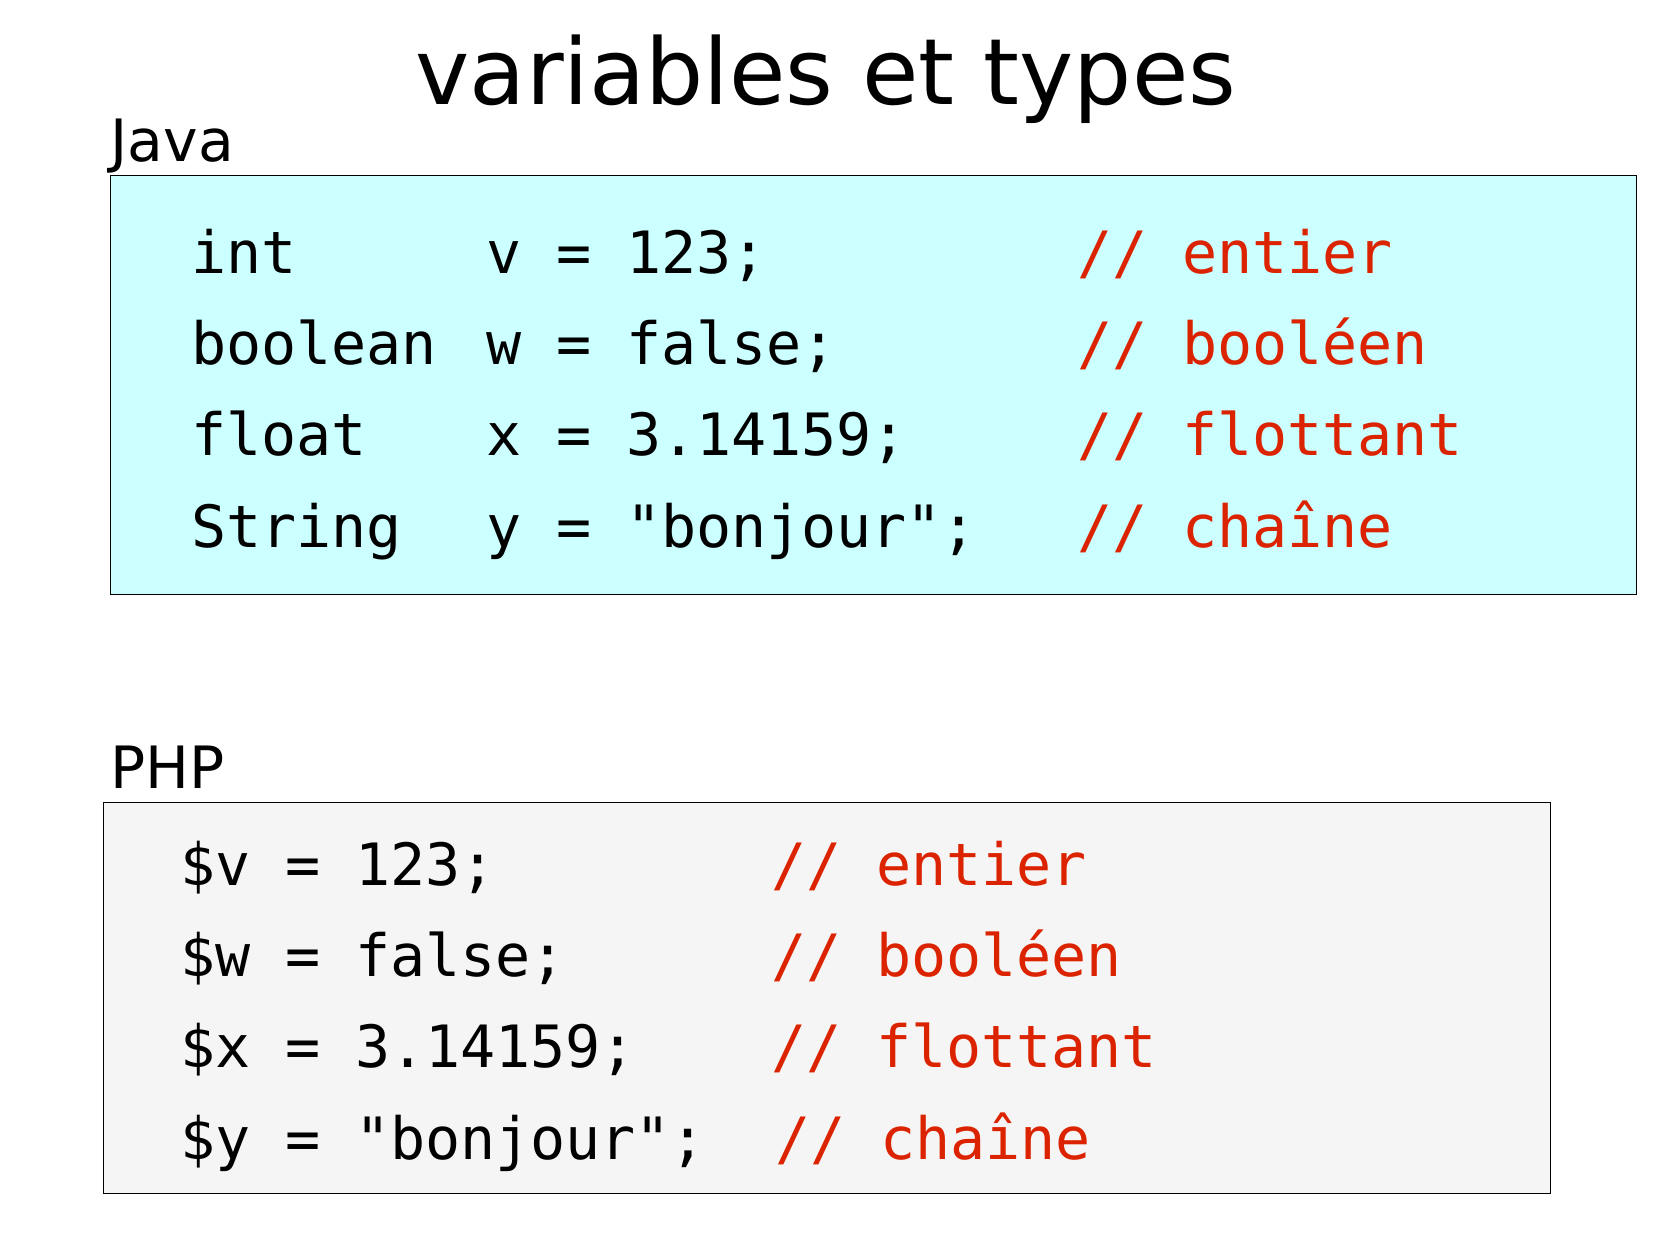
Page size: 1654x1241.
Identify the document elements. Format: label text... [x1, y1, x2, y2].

title variables et types [0, 11, 1654, 134]
text_box int v = 123; // entier boolean w = false; // booléen float x = 3.14159; // flottant String y = "bonjour"; // chaîne [191, 219, 1463, 561]
text_box $v = 123; // entier $w = false; // booléen $x = 3.14159; // flottant $y = "bonjour"; // chaîne [180, 831, 1157, 1173]
text_box PHP [110, 734, 451, 803]
text_box Java [110, 107, 451, 176]
text_box [103, 802, 1551, 1194]
text_box [110, 175, 1637, 595]
